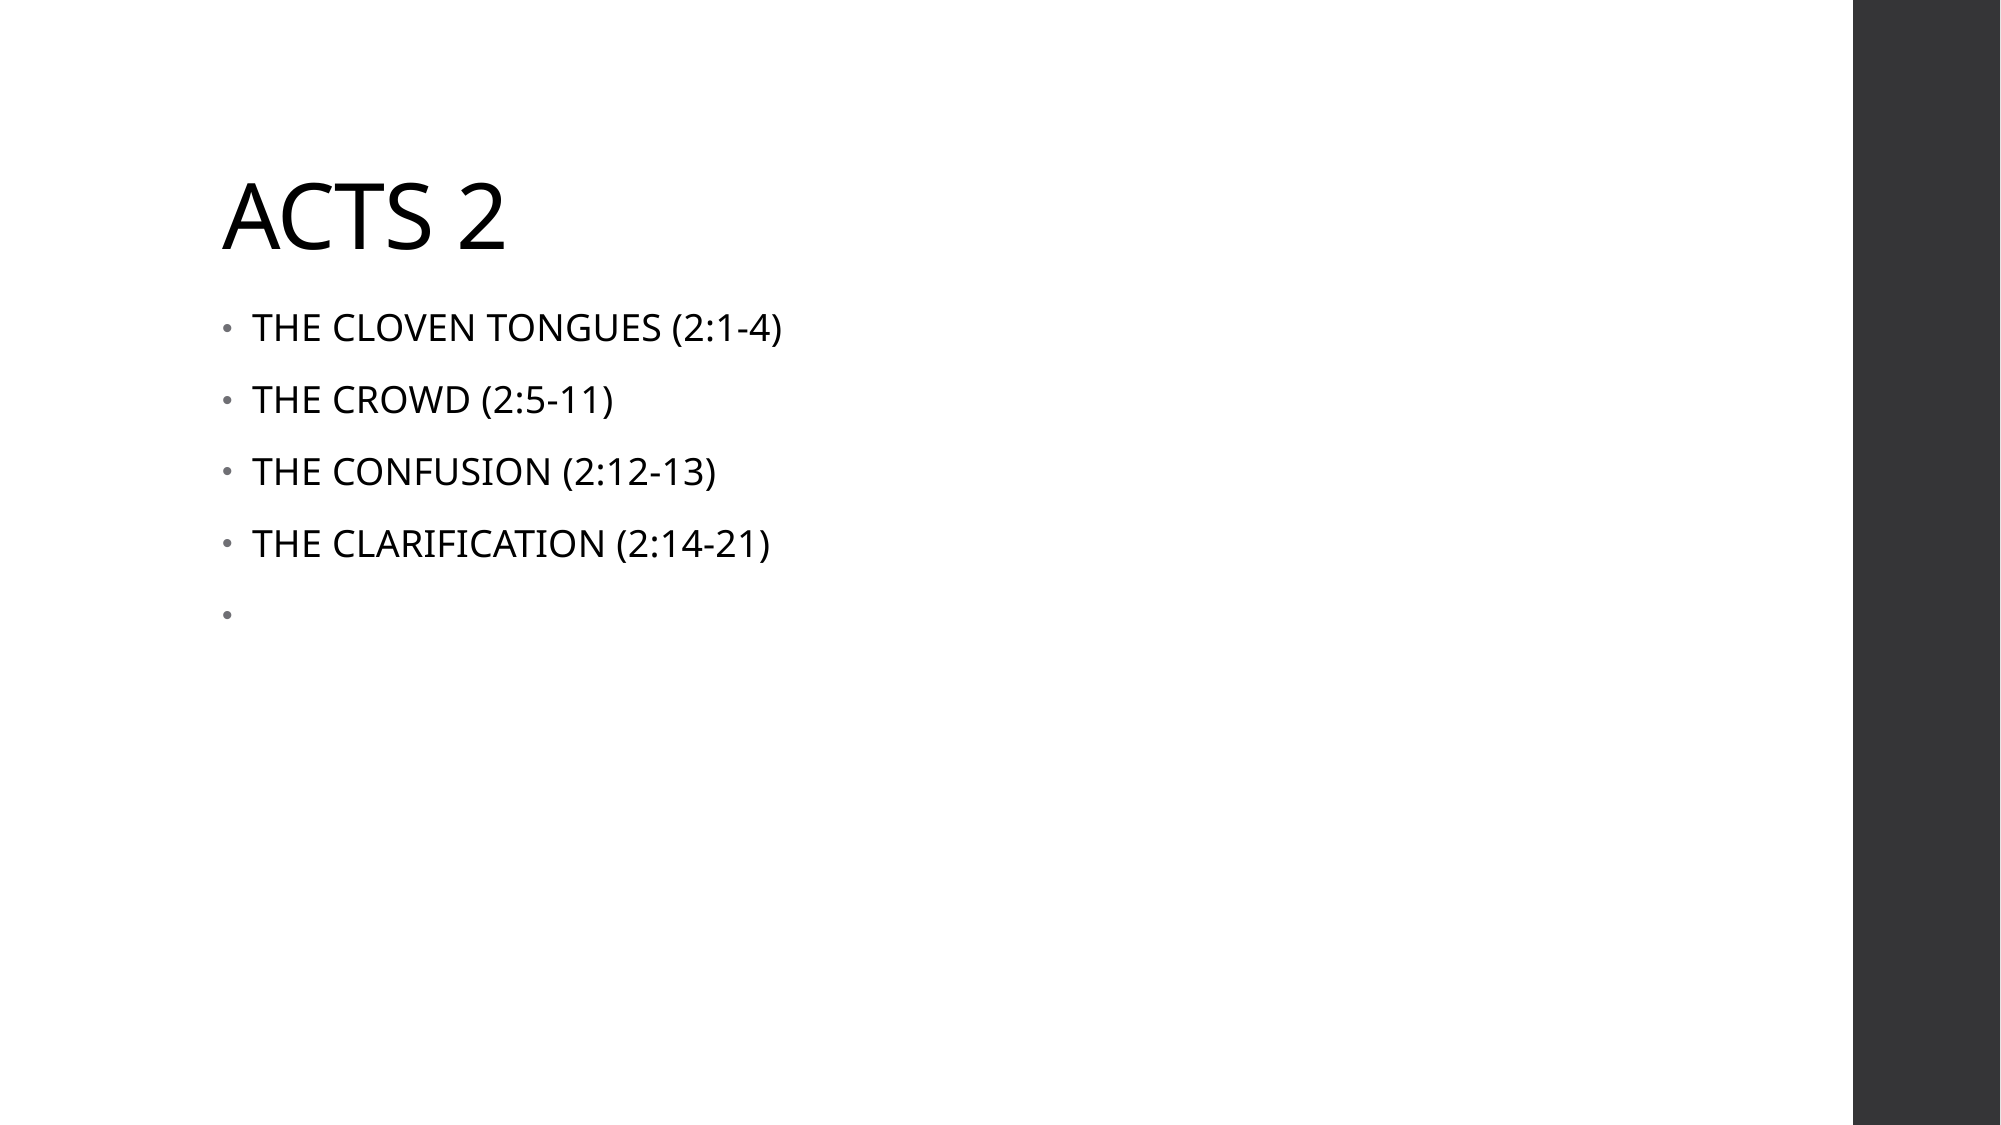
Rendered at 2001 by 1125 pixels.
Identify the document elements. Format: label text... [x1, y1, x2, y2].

title ACTS 2 [206, 60, 1797, 278]
list THE CLOVEN TONGUES (2:1-4) THE CROWD (2:5-11) THE CONFUSION (2:12-13) THE CLARIFICATION (2:14-21) [206, 299, 1617, 1014]
